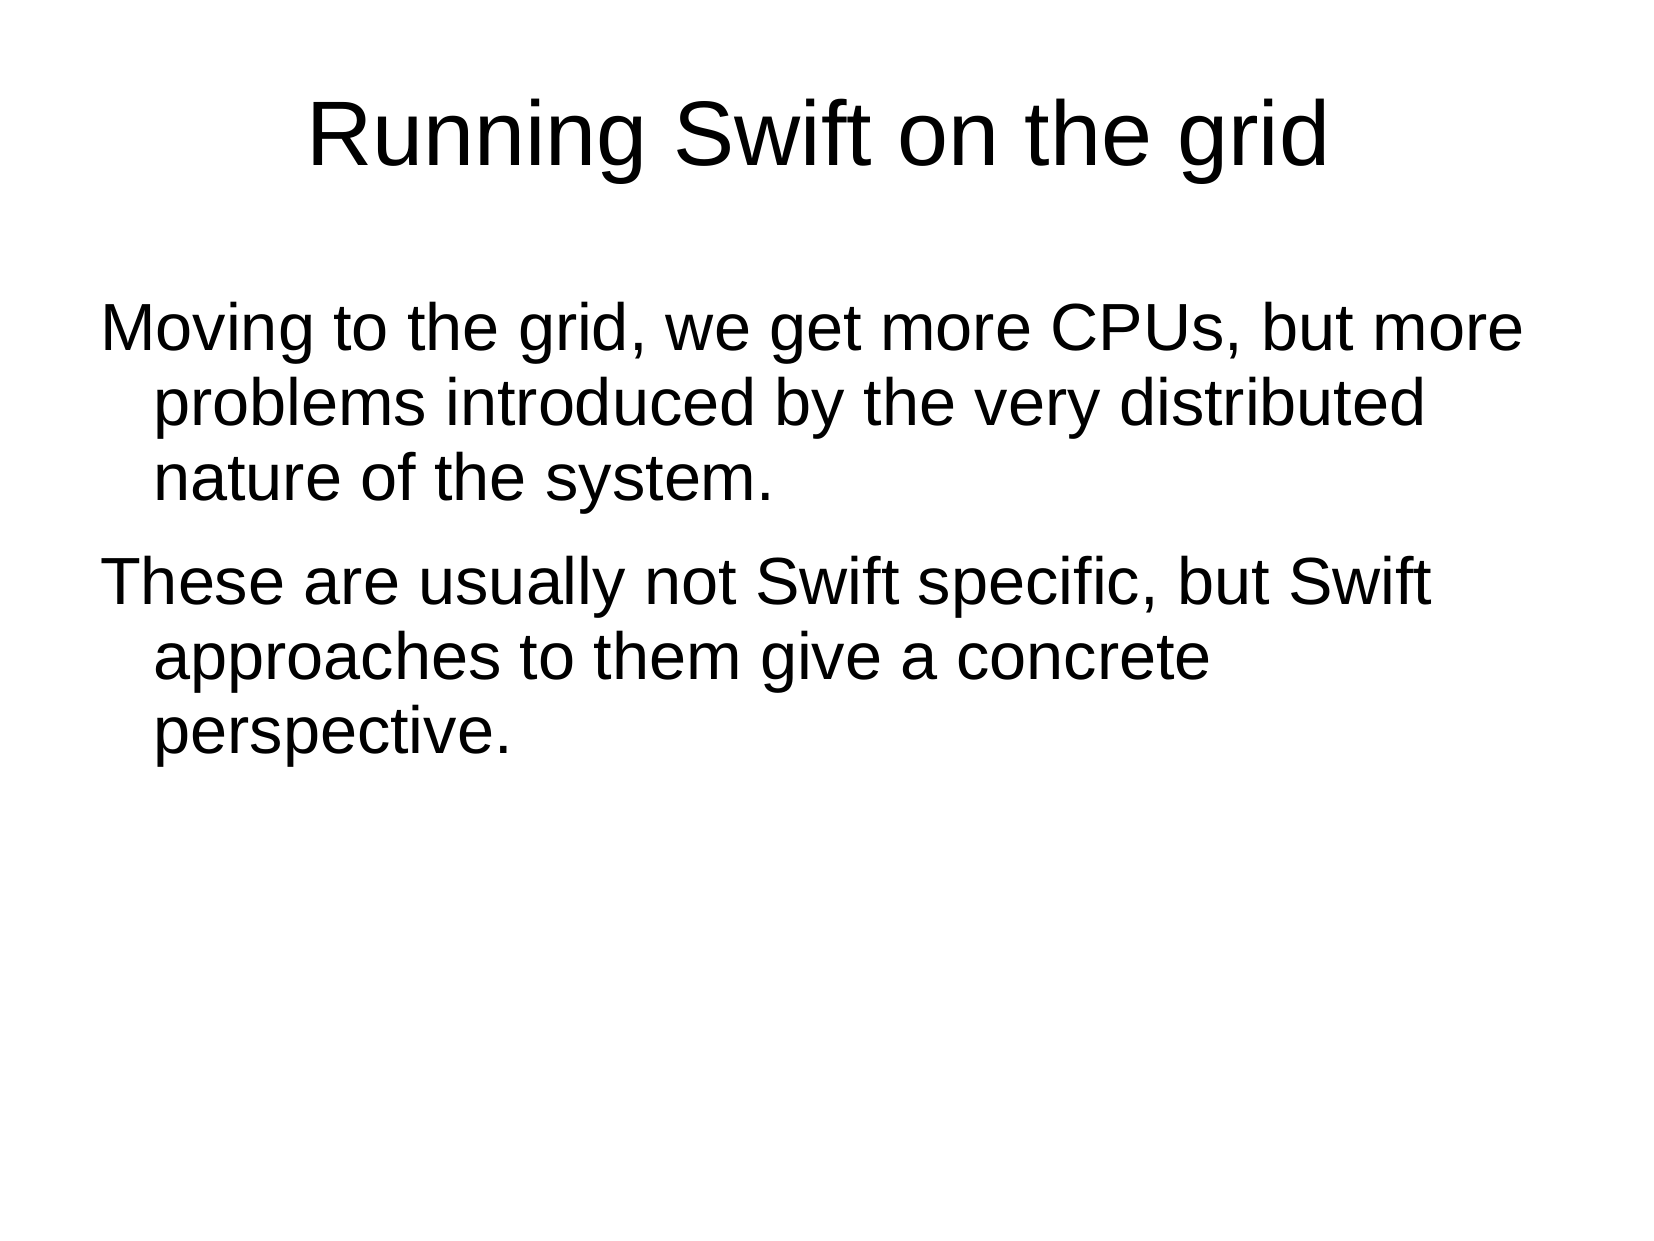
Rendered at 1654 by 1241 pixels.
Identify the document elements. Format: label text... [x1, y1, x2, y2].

list Moving to the grid, we get more CPUs, but more problems introduced by the very distributed nature of the system. These are usually not Swift specific, but Swift approaches to them give a concrete perspective. [82, 290, 1571, 1094]
title Running Swift on the grid [75, 37, 1564, 230]
